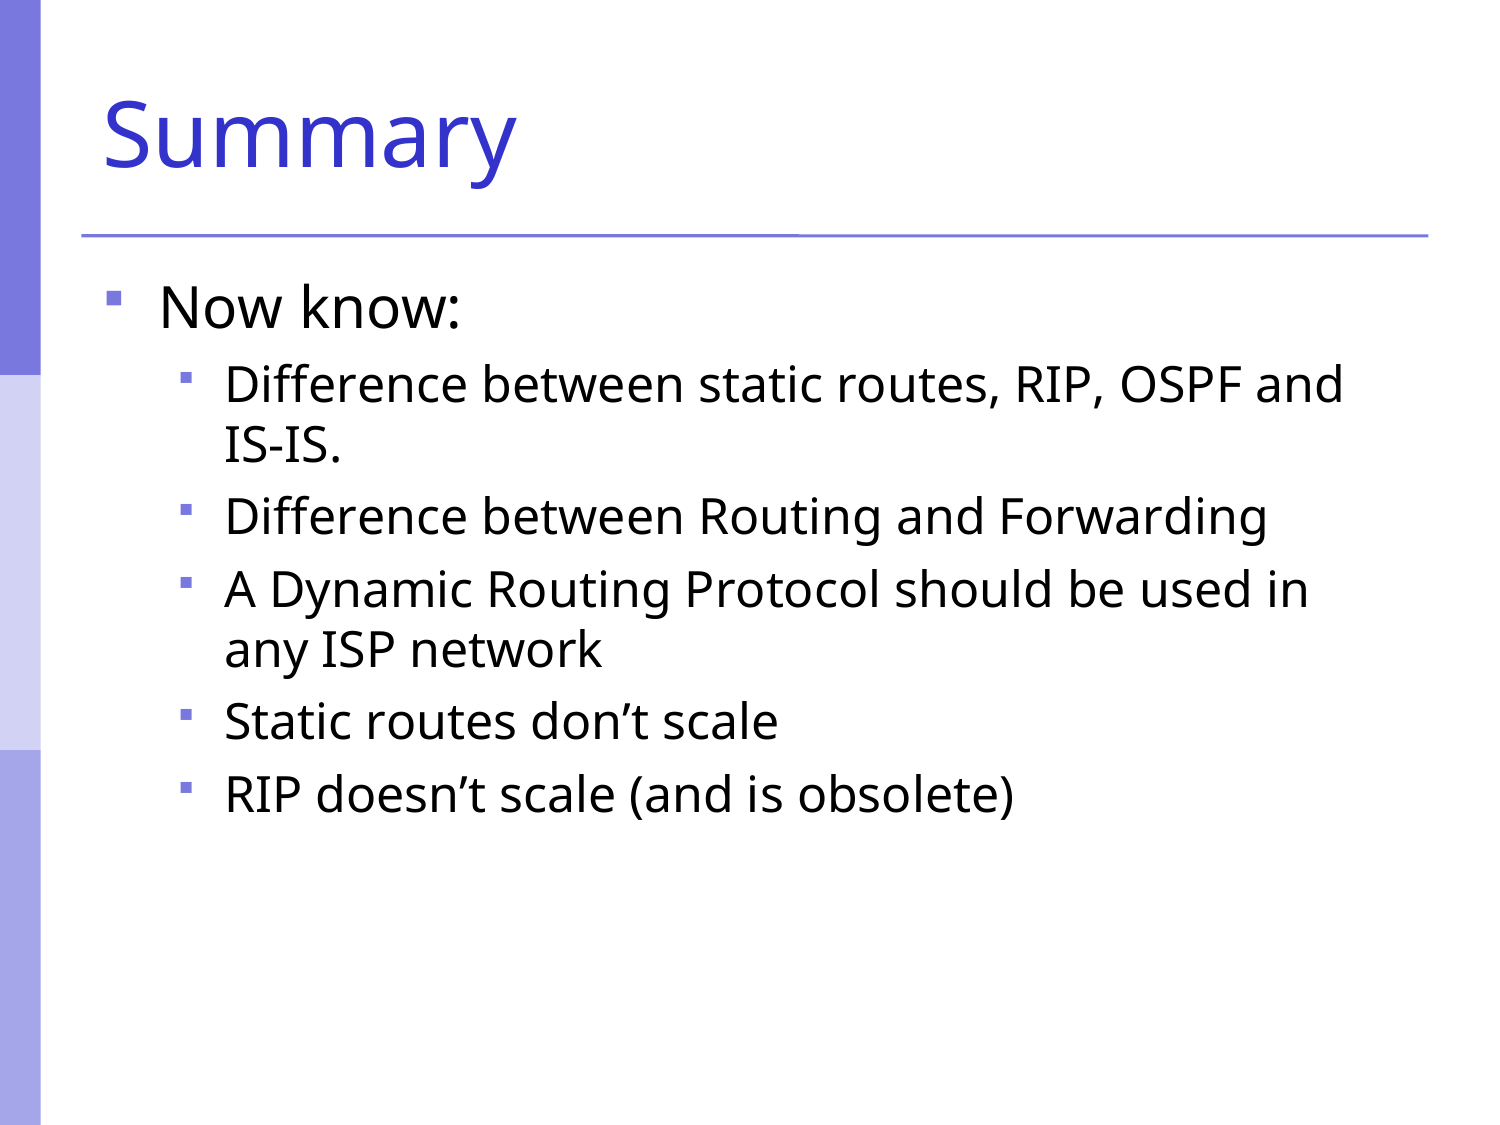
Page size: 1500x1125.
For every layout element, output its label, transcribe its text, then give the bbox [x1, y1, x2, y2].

text_box Summary [87, 37, 1363, 225]
text_box Now know: Difference between static routes, RIP, OSPF and IS-IS. Difference between Routing and Forwarding A Dynamic Routing Protocol should be used in any ISP network Static routes don’t scale RIP doesn’t scale (and is obsolete) [87, 262, 1363, 1026]
